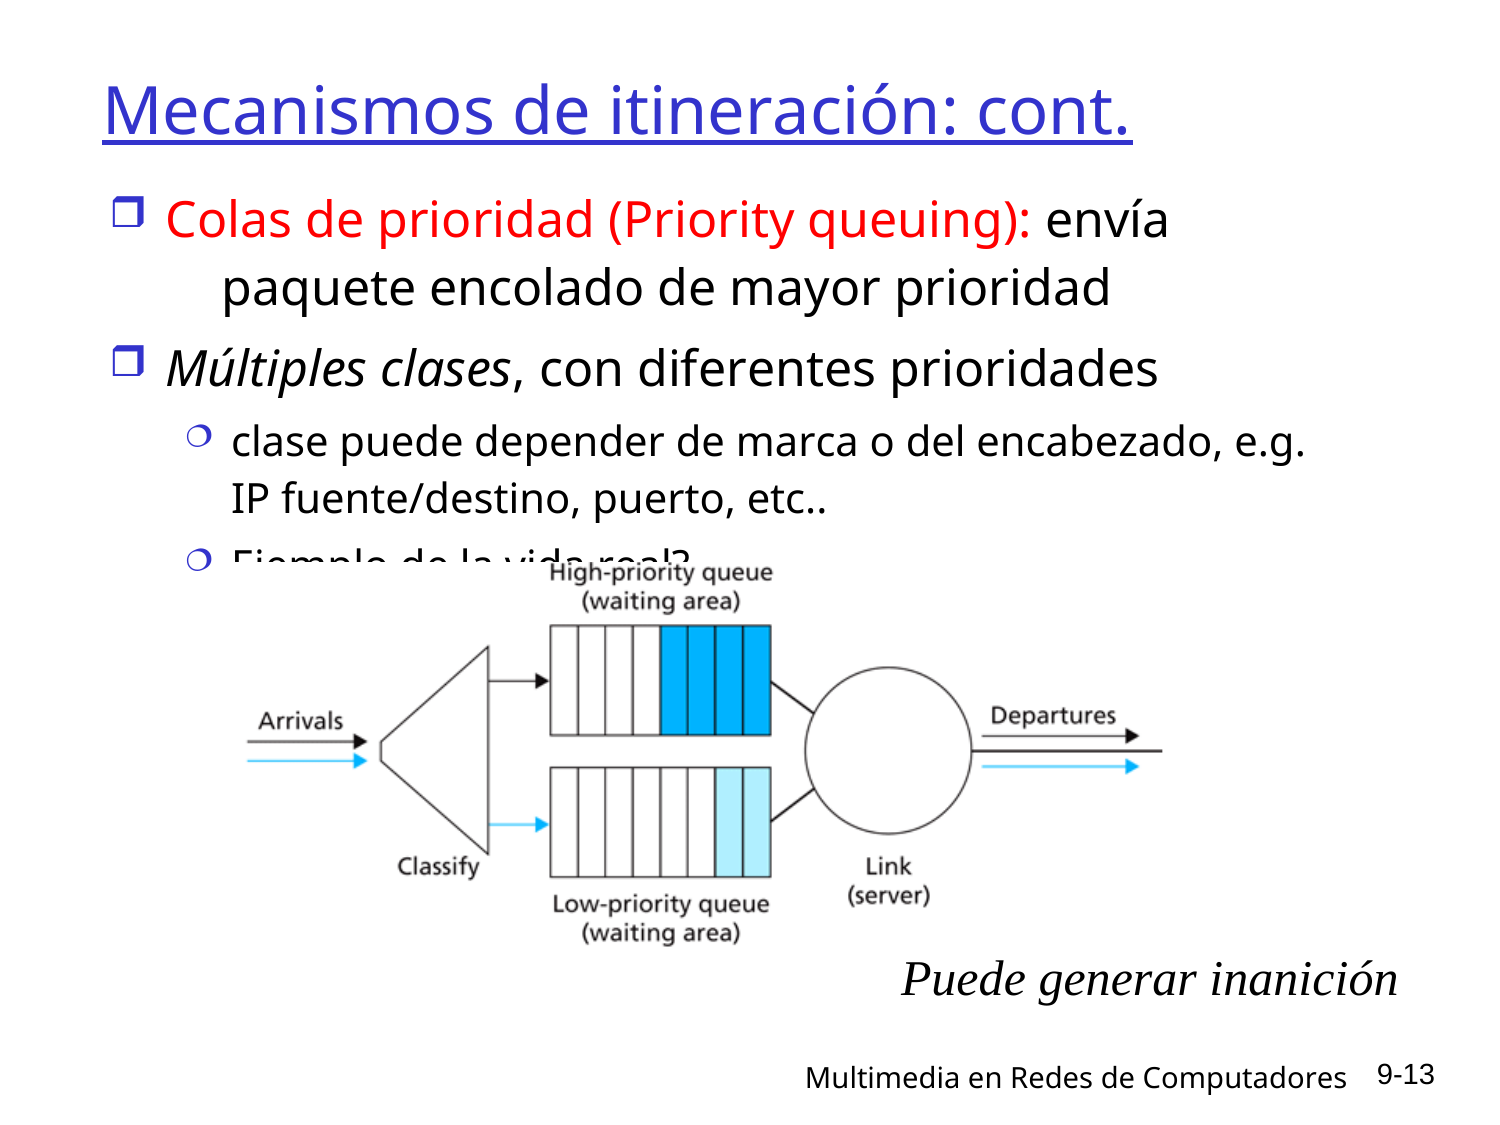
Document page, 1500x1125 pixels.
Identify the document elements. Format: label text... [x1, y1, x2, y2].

picture [219, 562, 1163, 958]
list Colas de prioridad (Priority queuing): envía paquete encolado de mayor prioridad Múltiples clases, con diferentes prioridades clase puede depender de marca o del encabezado, e.g. IP fuente/destino, puerto, etc.. Ejemplo de la vida real? [94, 175, 1370, 548]
text_box Puede generar inanición [886, 937, 1414, 1013]
title Mecanismos de itineración: cont. [87, 37, 1363, 181]
